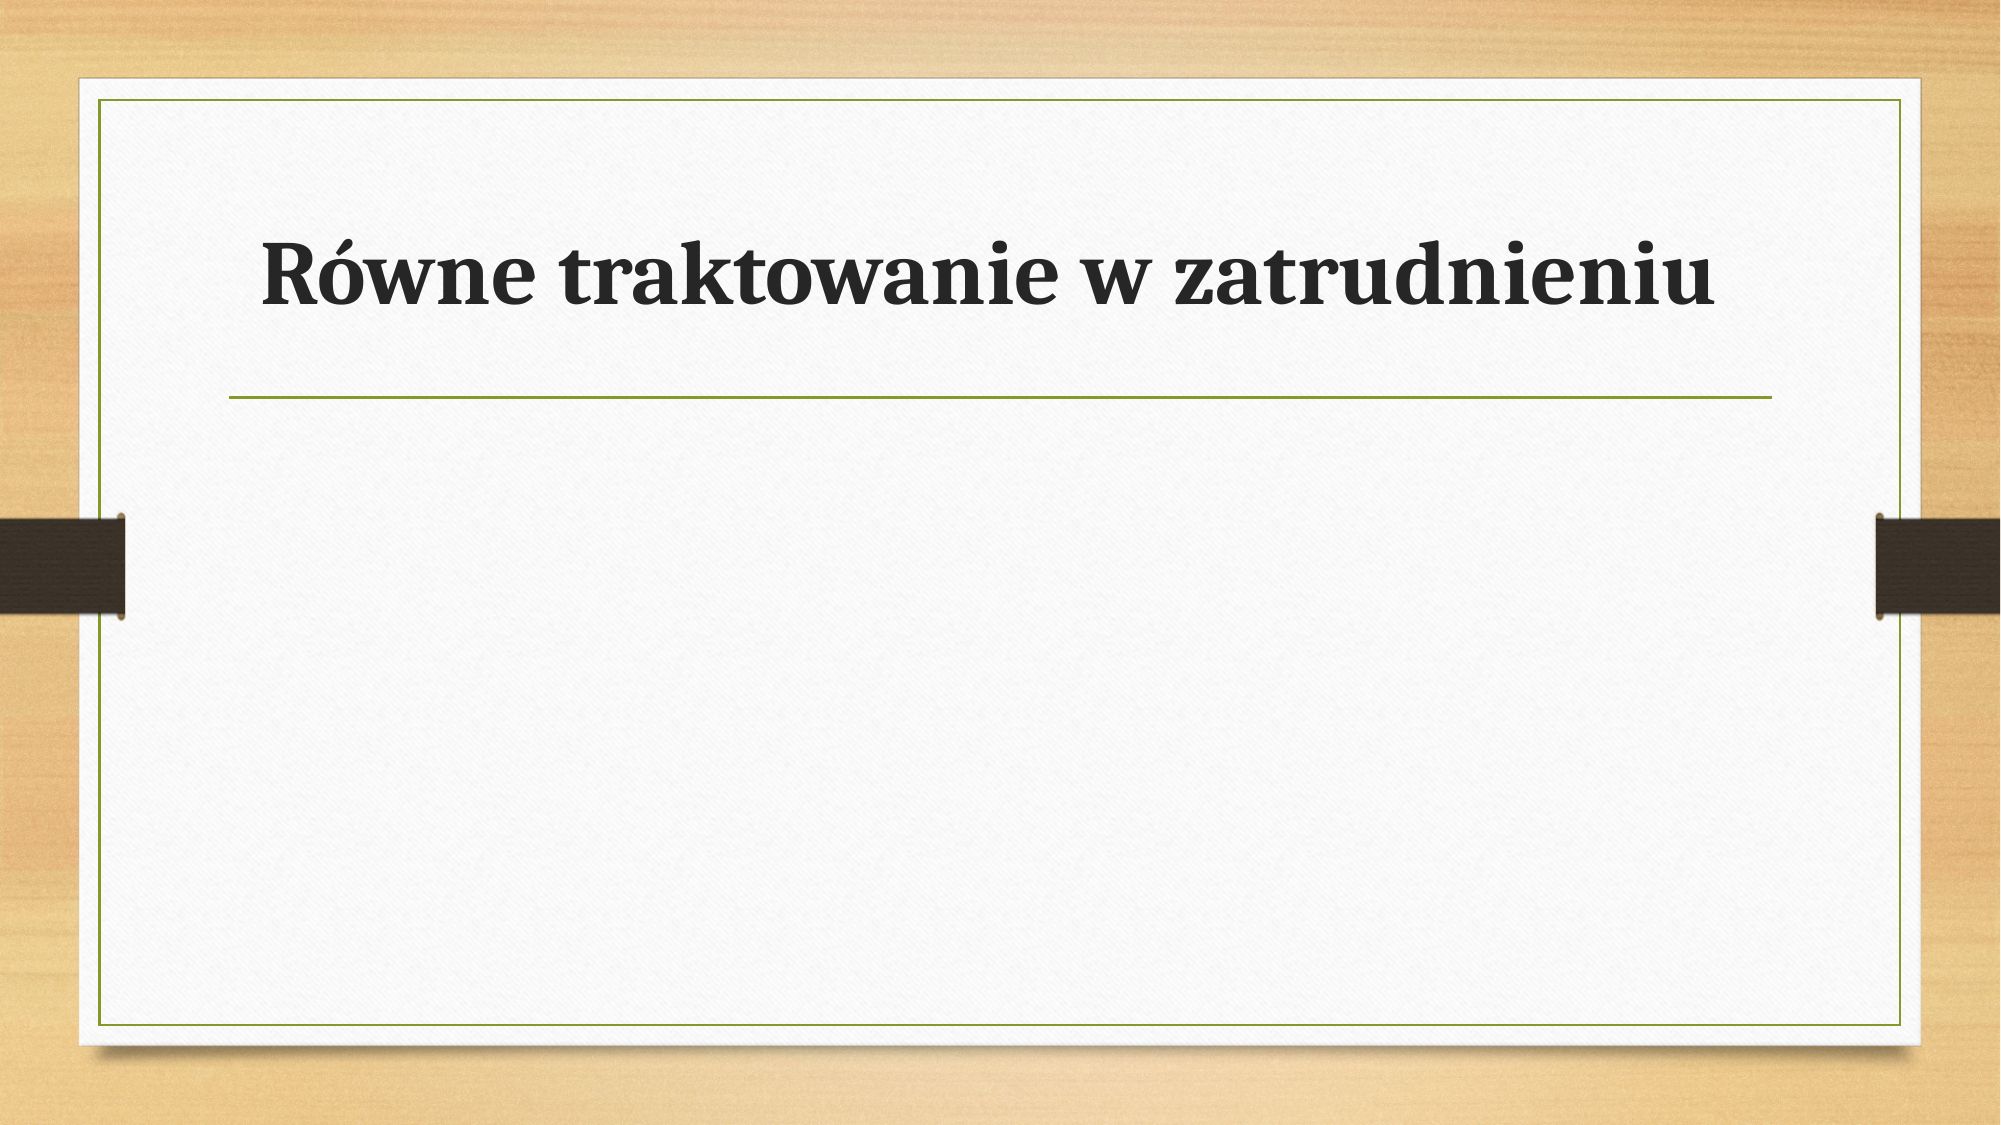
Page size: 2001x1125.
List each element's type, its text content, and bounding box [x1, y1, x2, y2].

title Równe traktowanie w zatrudnieniu [212, 161, 1788, 376]
